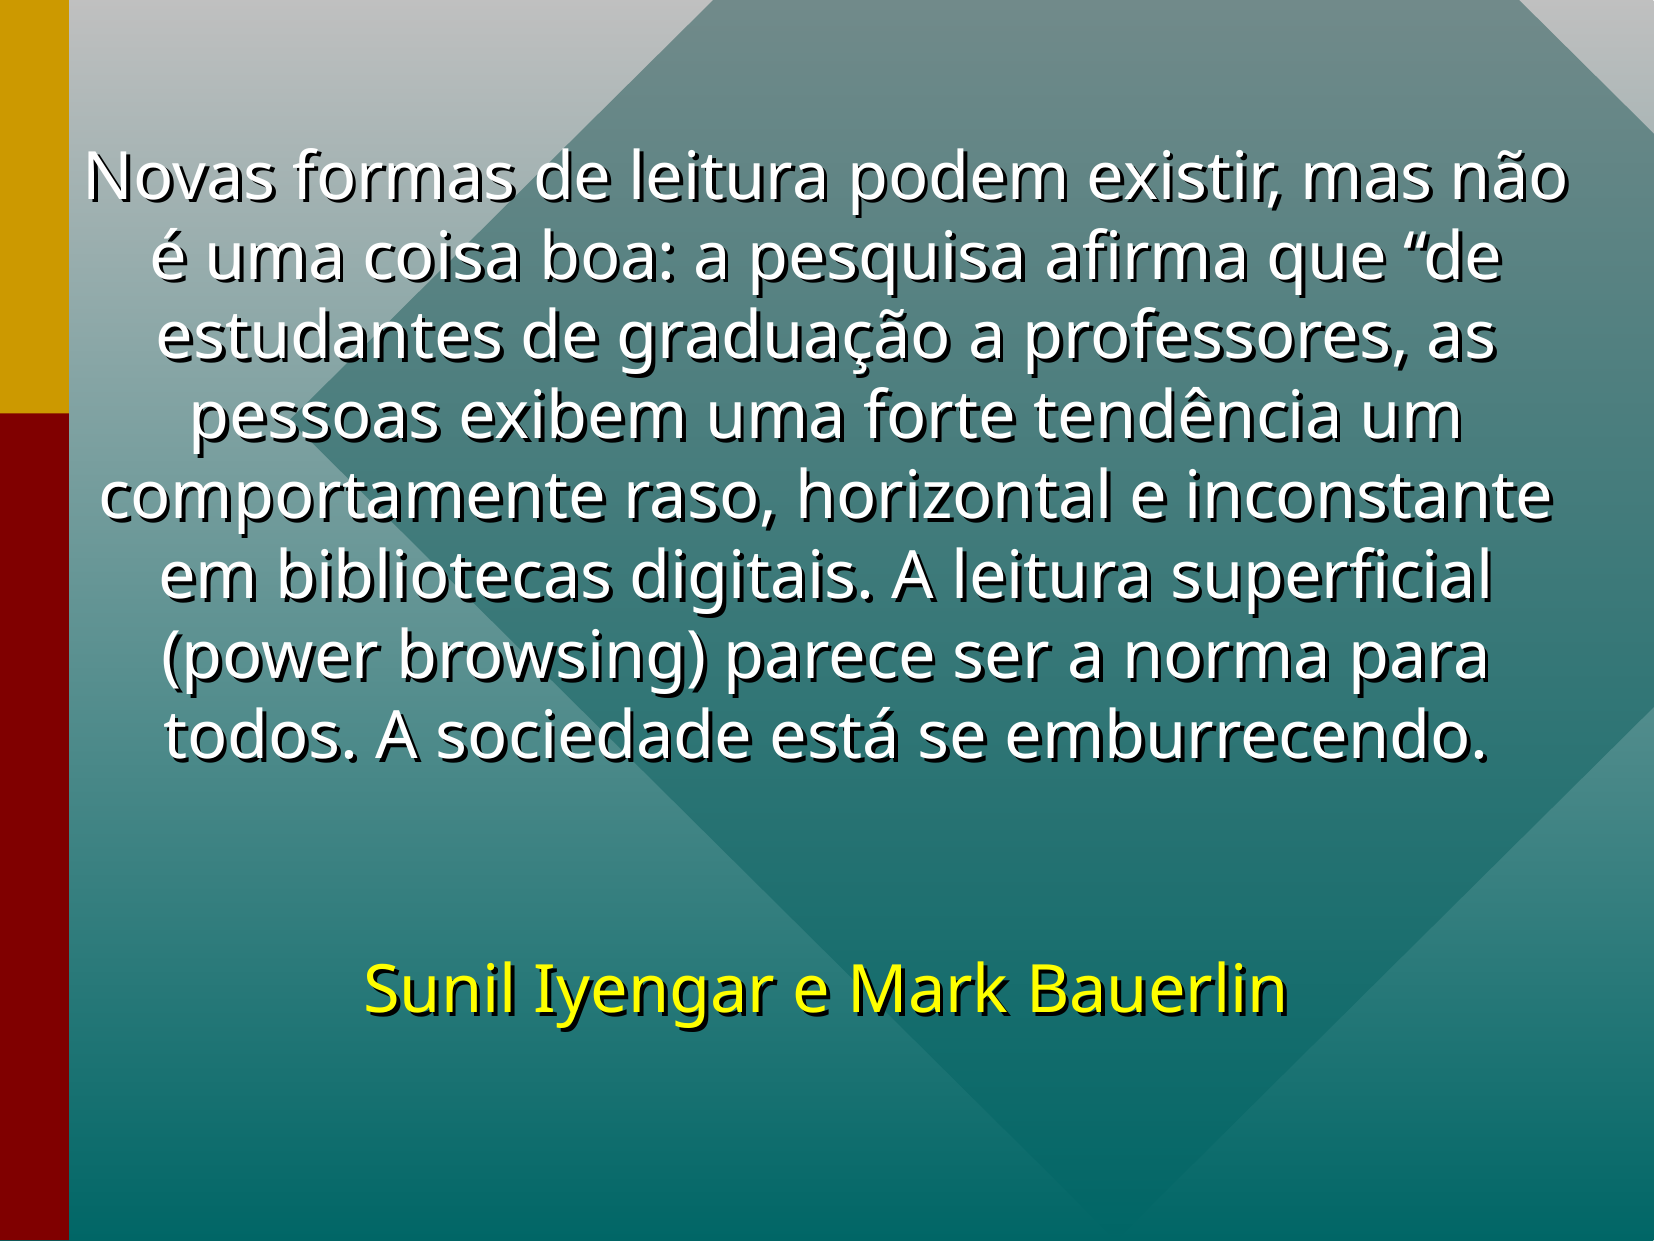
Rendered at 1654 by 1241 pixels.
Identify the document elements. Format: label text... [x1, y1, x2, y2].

subtitle Novas formas de leitura podem existir, mas não é uma coisa boa: a pesquisa afirma que “de estudantes de graduação a professores, as pessoas exibem uma forte tendência um comportamente raso, horizontal e inconstante em bibliotecas digitais. A leitura superficial (power browsing) parece ser a norma para todos. A sociedade está se emburrecendo. Sunil Iyengar e Mark Bauerlin [82, 49, 1571, 1109]
